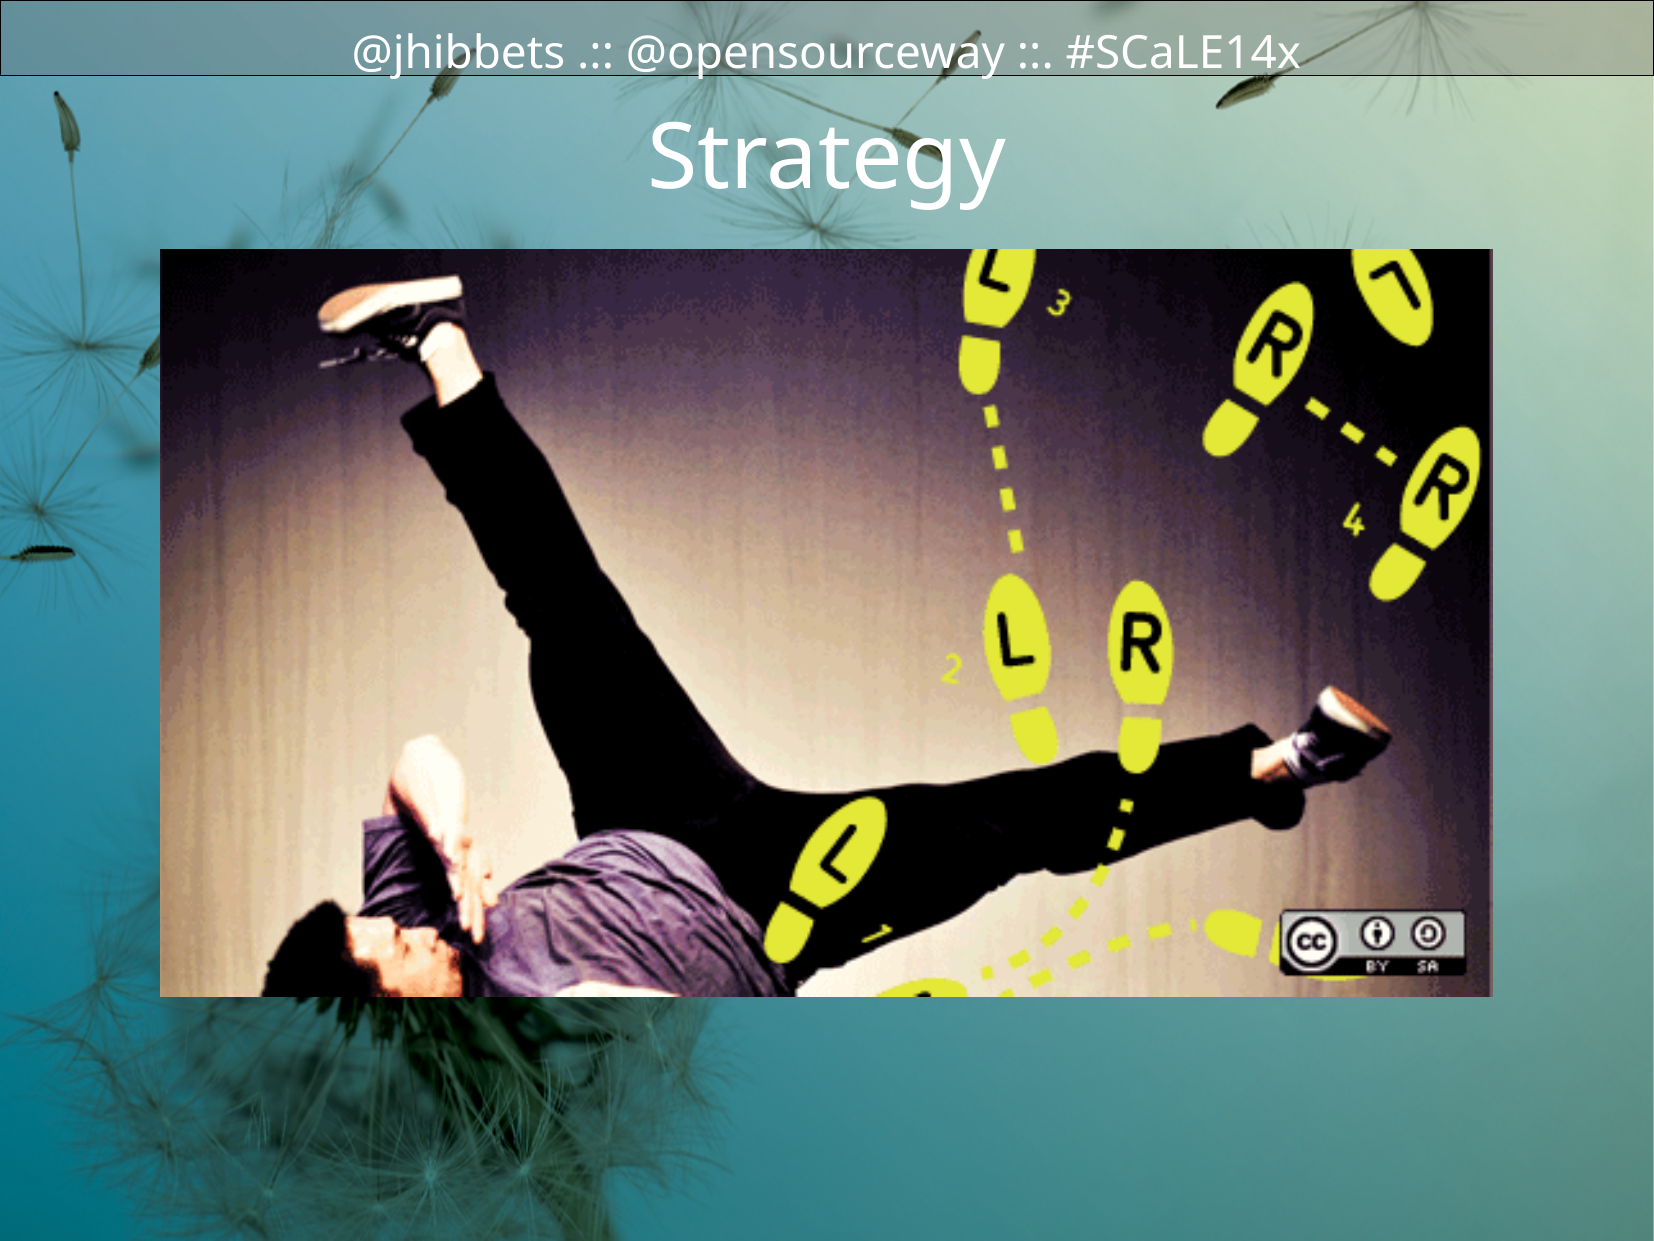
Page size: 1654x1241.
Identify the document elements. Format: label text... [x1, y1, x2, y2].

picture [0, 76, 1654, 1241]
title Strategy [82, 49, 1571, 257]
